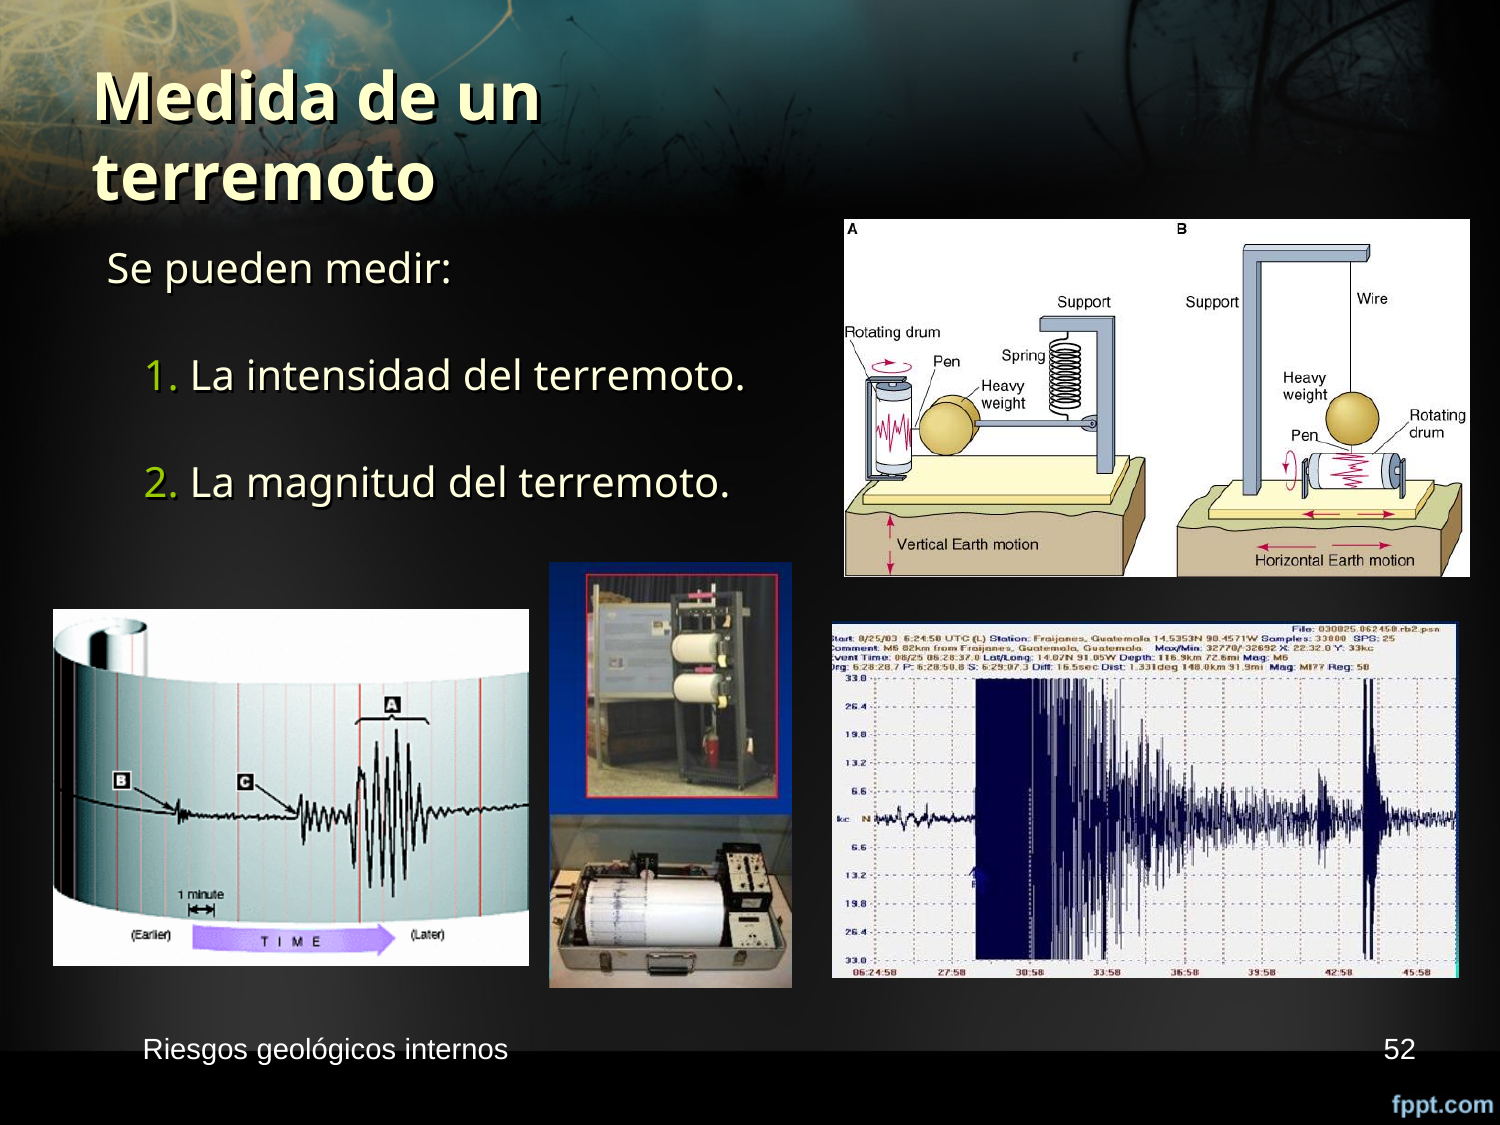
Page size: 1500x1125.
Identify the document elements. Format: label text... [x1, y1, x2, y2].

picture [0, 0, 1500, 1125]
text_box <número> [1080, 1023, 1431, 1102]
text_box Se pueden medir: La intensidad del terremoto. La magnitud del terremoto. [70, 234, 810, 514]
text_box Riesgos geológicos internos [88, 1023, 564, 1102]
title Medida de un terremoto [76, 54, 916, 213]
